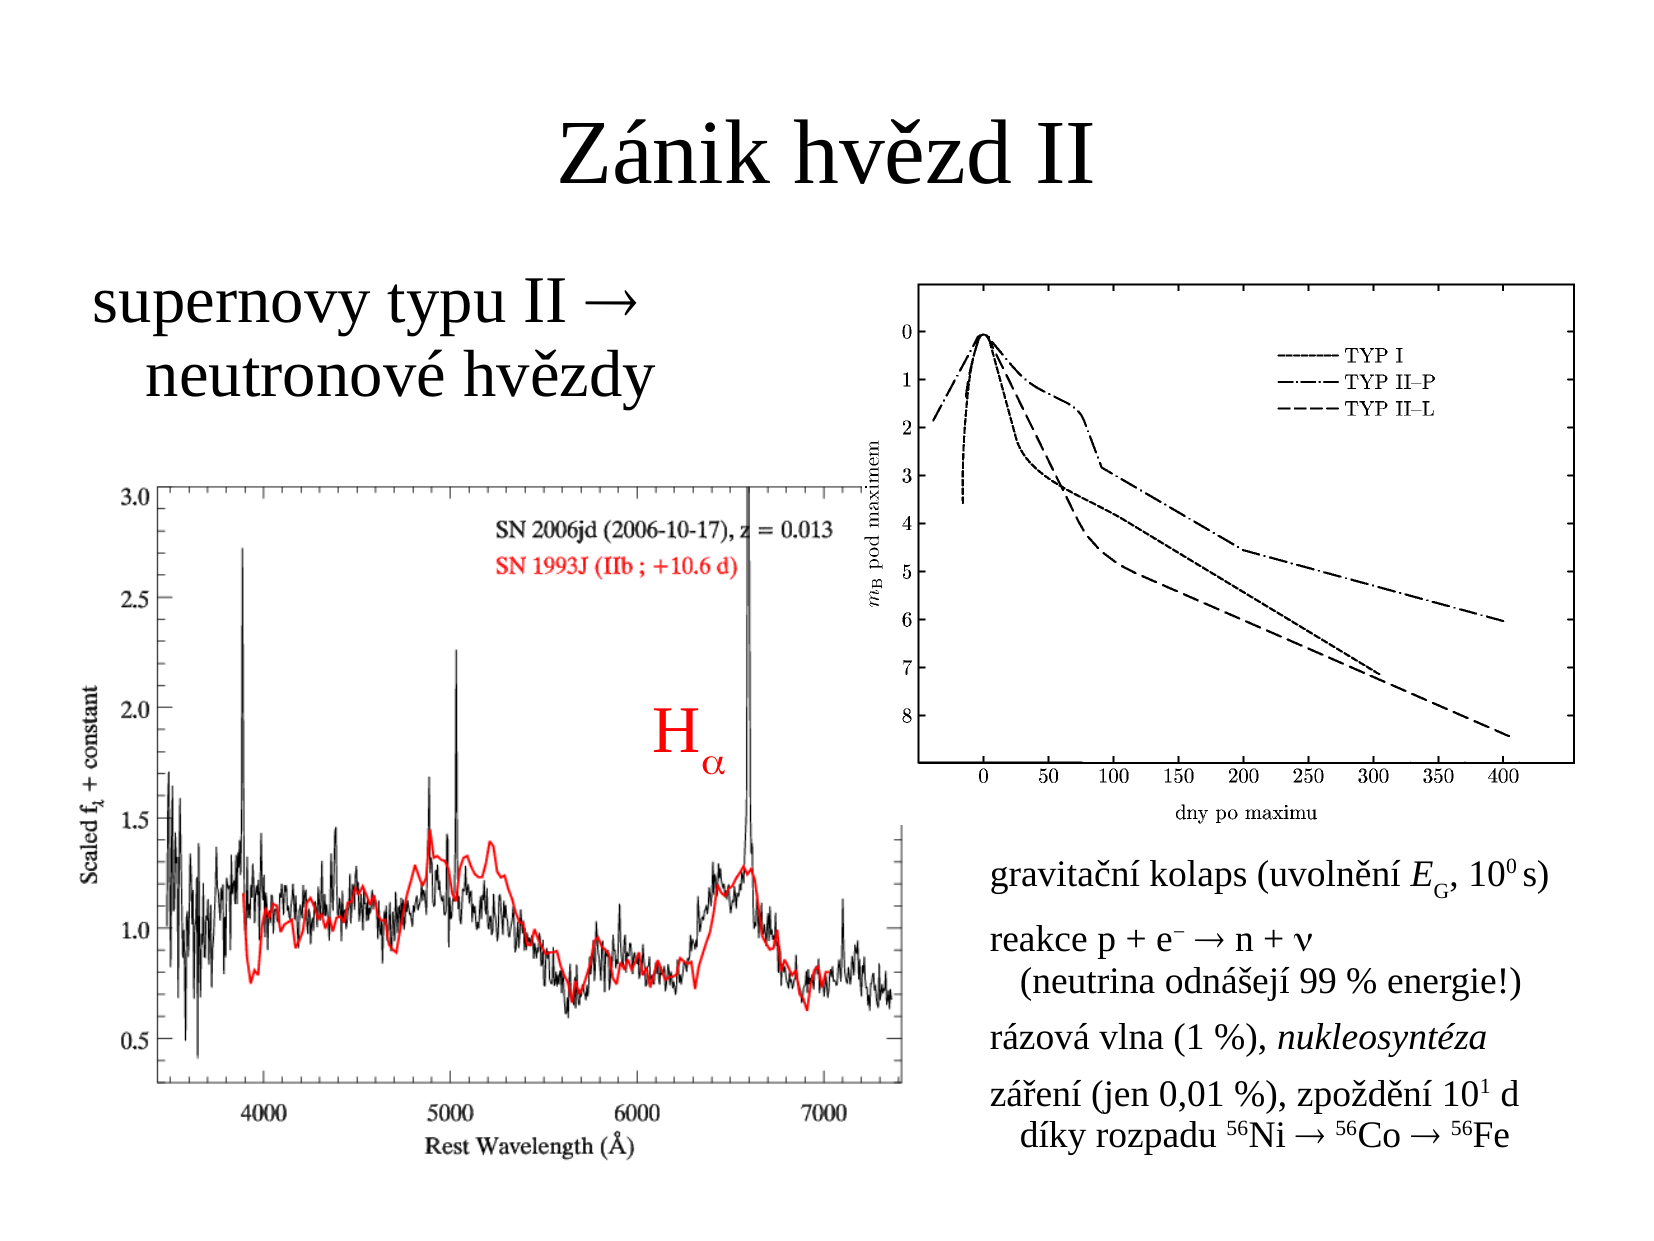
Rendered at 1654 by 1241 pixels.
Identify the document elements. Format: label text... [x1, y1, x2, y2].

picture [45, 281, 1577, 1173]
text_box Ha [638, 685, 746, 801]
text_box gravitační kolaps (uvolnění EG, 100 s) reakce p + e−  n + n (neutrina odnášejí 99 % energie!) rázová vlna (1 %), nukleosyntéza záření (jen 0,01 %), zpoždění 101 d díky rozpadu 56Ni  56Co  56Fe [974, 845, 1599, 1179]
title Zánik hvězd II [82, 56, 1571, 250]
list supernovy typu II  neutronové hvězdy [75, 262, 855, 424]
